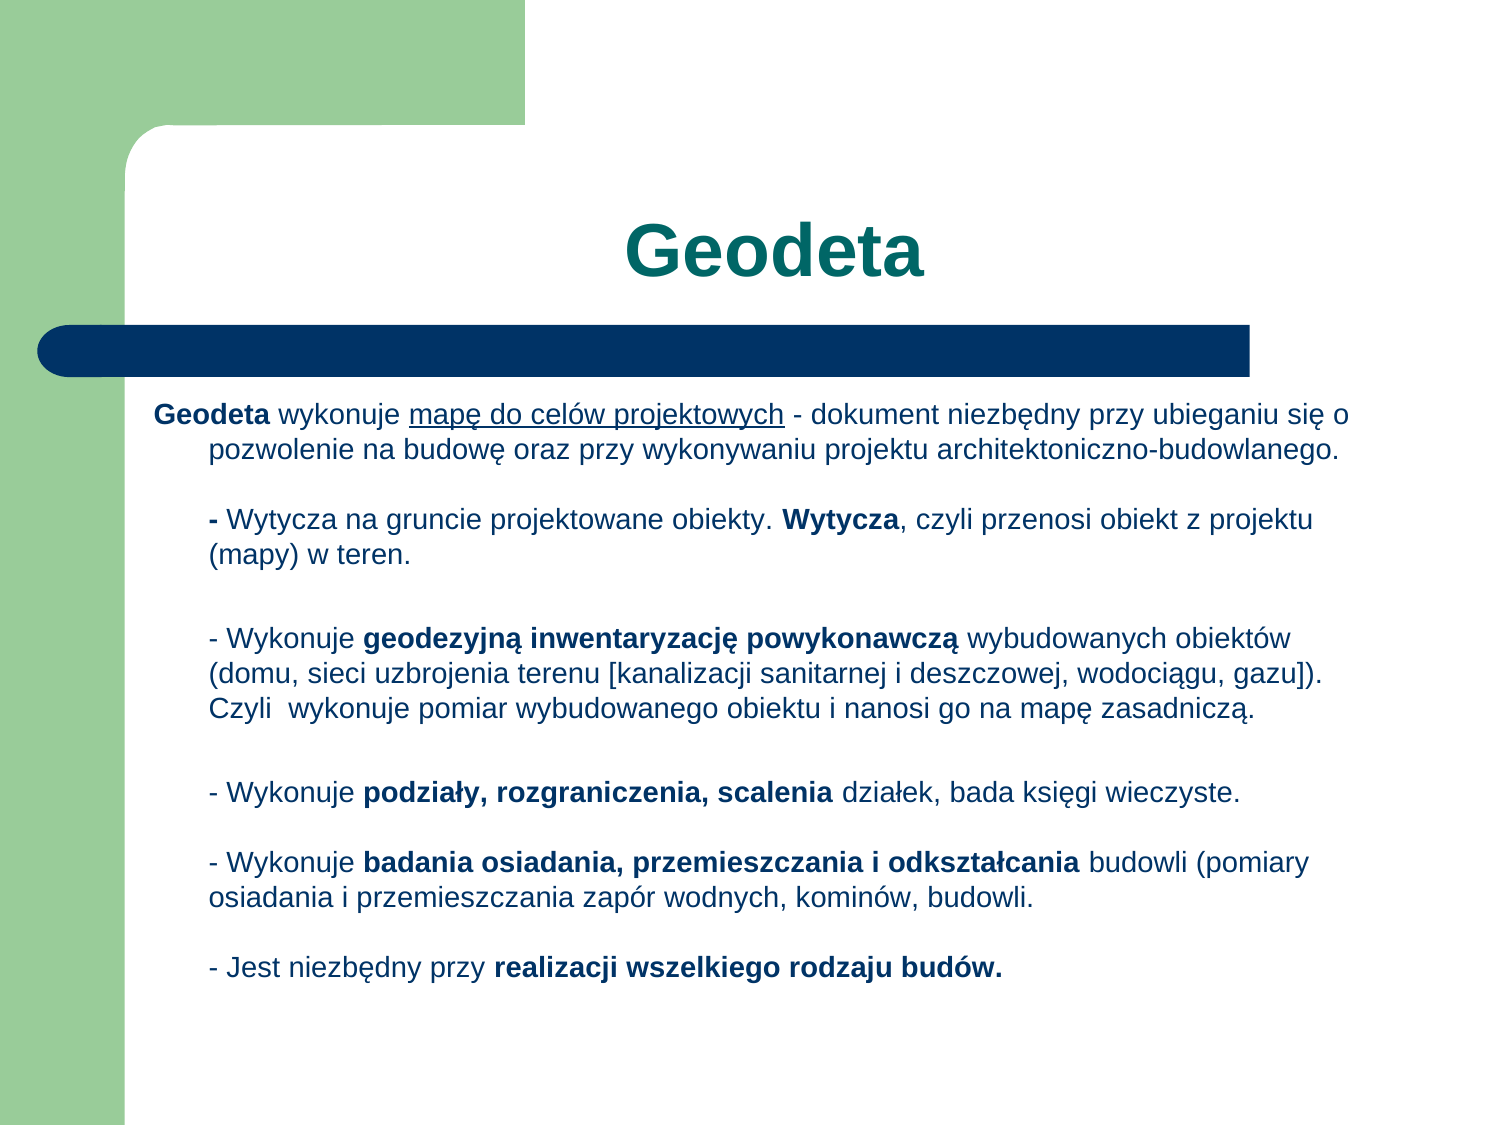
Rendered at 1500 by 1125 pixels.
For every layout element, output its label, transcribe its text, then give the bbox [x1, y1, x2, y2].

title Geodeta [136, 122, 1414, 301]
list Geodeta wykonuje mapę do celów projektowych - dokument niezbędny przy ubieganiu się o pozwolenie na budowę oraz przy wykonywaniu projektu architektoniczno-budowlanego. - Wytycza na gruncie projektowane obiekty. Wytycza, czyli przenosi obiekt z projektu (mapy) w teren. - Wykonuje geodezyjną inwentaryzację powykonawczą wybudowanych obiektów (domu, sieci uzbrojenia terenu [kanalizacji sanitarnej i deszczowej, wodociągu, gazu]). Czyli wykonuje pomiar wybudowanego obiektu i nanosi go na mapę zasadniczą. - Wykonuje podziały, rozgraniczenia, scalenia działek, bada księgi wieczyste. - Wykonuje badania osiadania, przemieszczania i odkształcania budowli (pomiary osiadania i przemieszczania zapór wodnych, kominów, budowli. - Jest niezbędny przy realizacji wszelkiego rodzaju budów. [137, 387, 1400, 1003]
